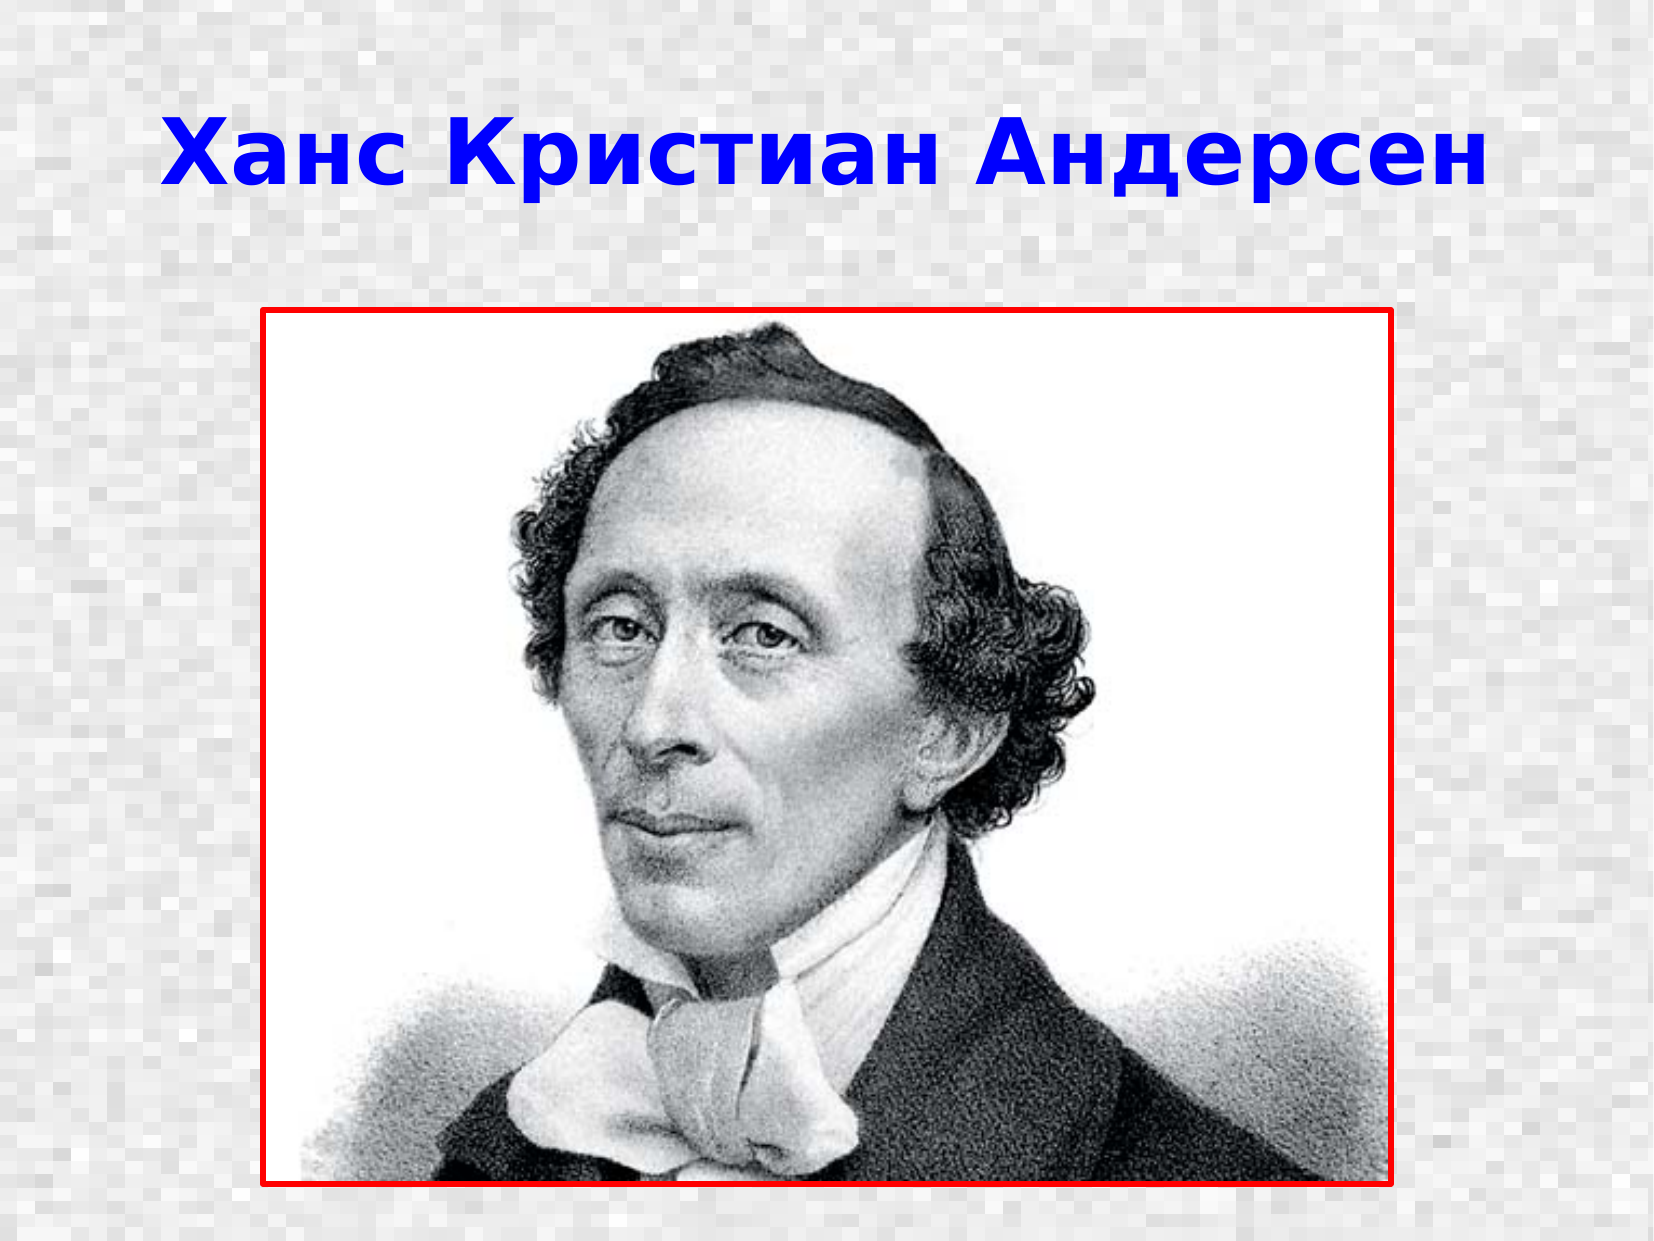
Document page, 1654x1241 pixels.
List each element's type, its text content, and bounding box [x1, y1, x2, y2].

title Ханс Кристиан Андерсен [82, 56, 1571, 250]
picture [0, 0, 1654, 1241]
